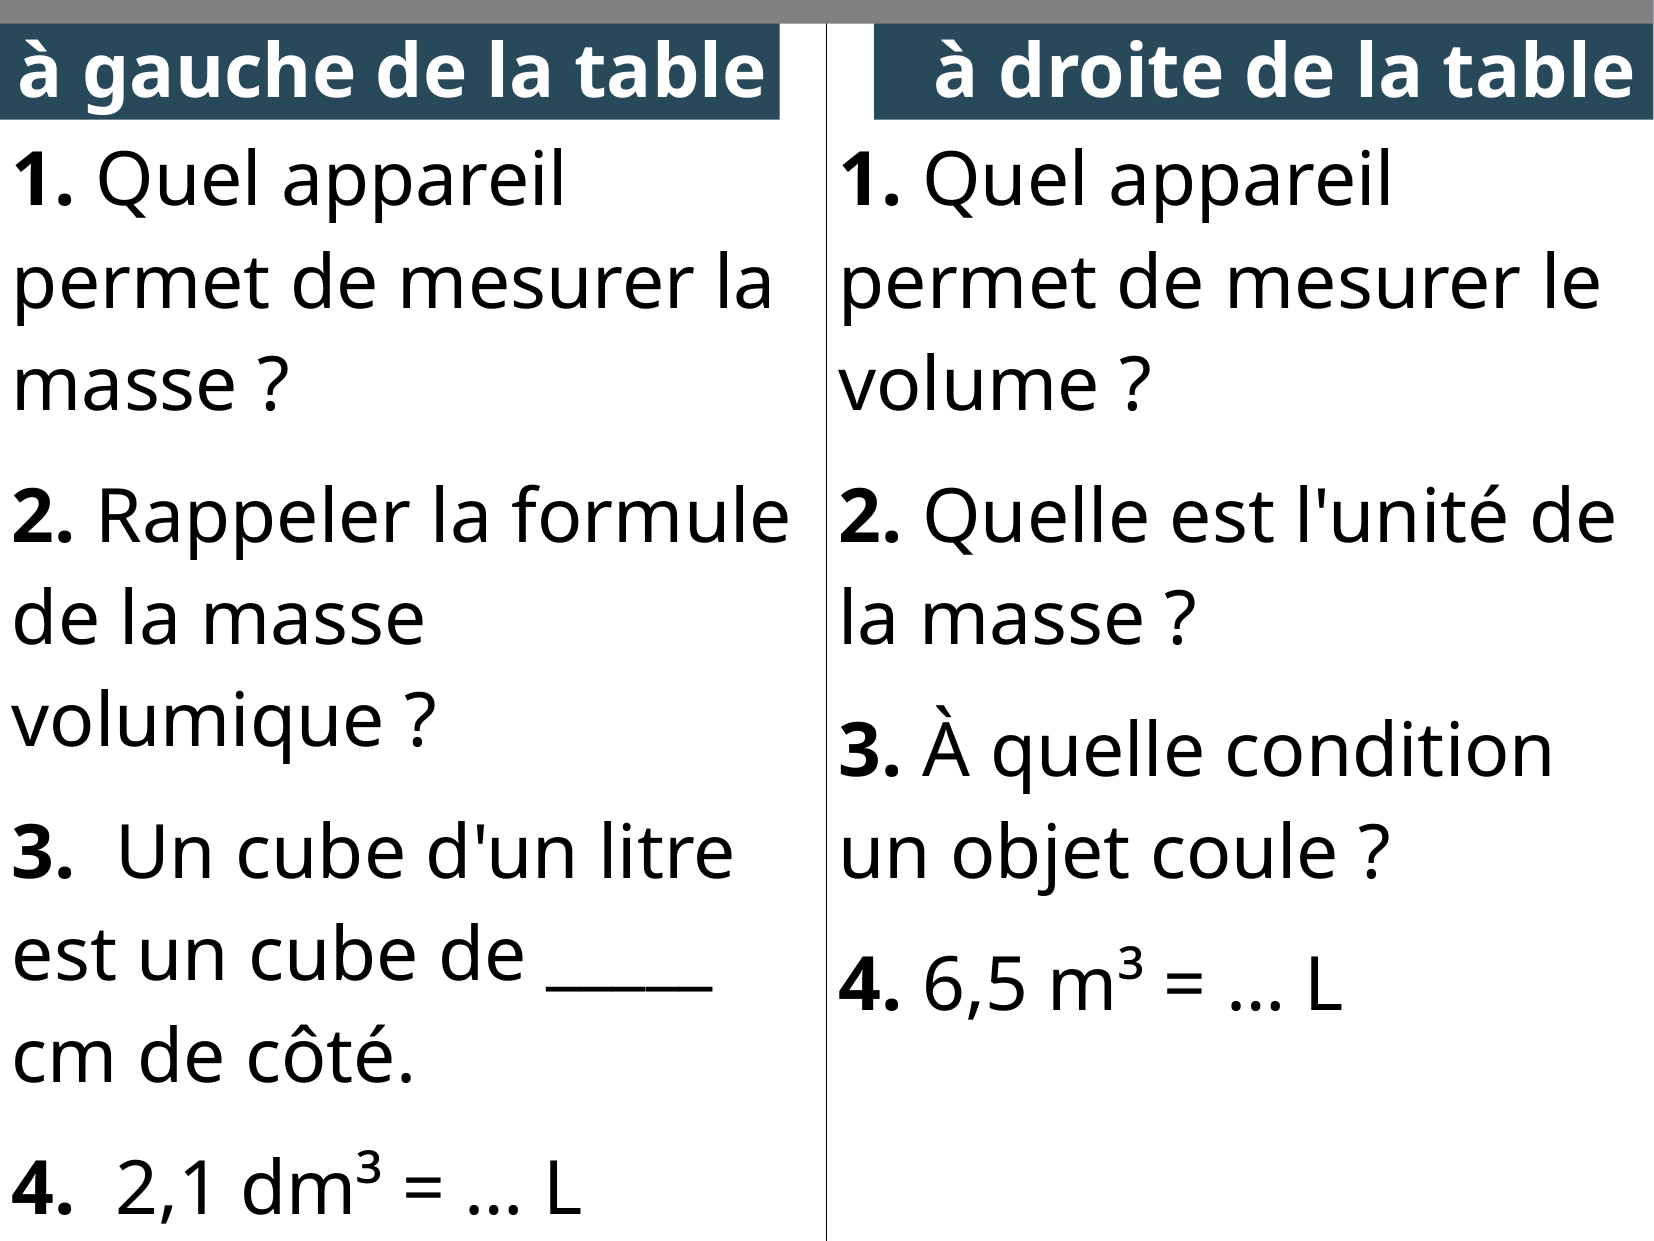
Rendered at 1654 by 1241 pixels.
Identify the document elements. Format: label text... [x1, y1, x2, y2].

list 1. Quel appareil permet de mesurer le volume ? 2. Quelle est l'unité de la masse ? 3. À quelle condition un objet coule ? 4. 6,5 m³ = … L [838, 125, 1654, 1241]
text_box [0, 0, 1654, 24]
title à gauche de la table [0, 24, 780, 120]
list 1. Quel appareil permet de mesurer la masse ? 2. Rappeler la formule de la masse volumique ? 3. Un cube d'un litre est un cube de _____ cm de côté. 4. 2,1 dm³ = … L [11, 125, 815, 1241]
title à droite de la table [874, 24, 1654, 120]
